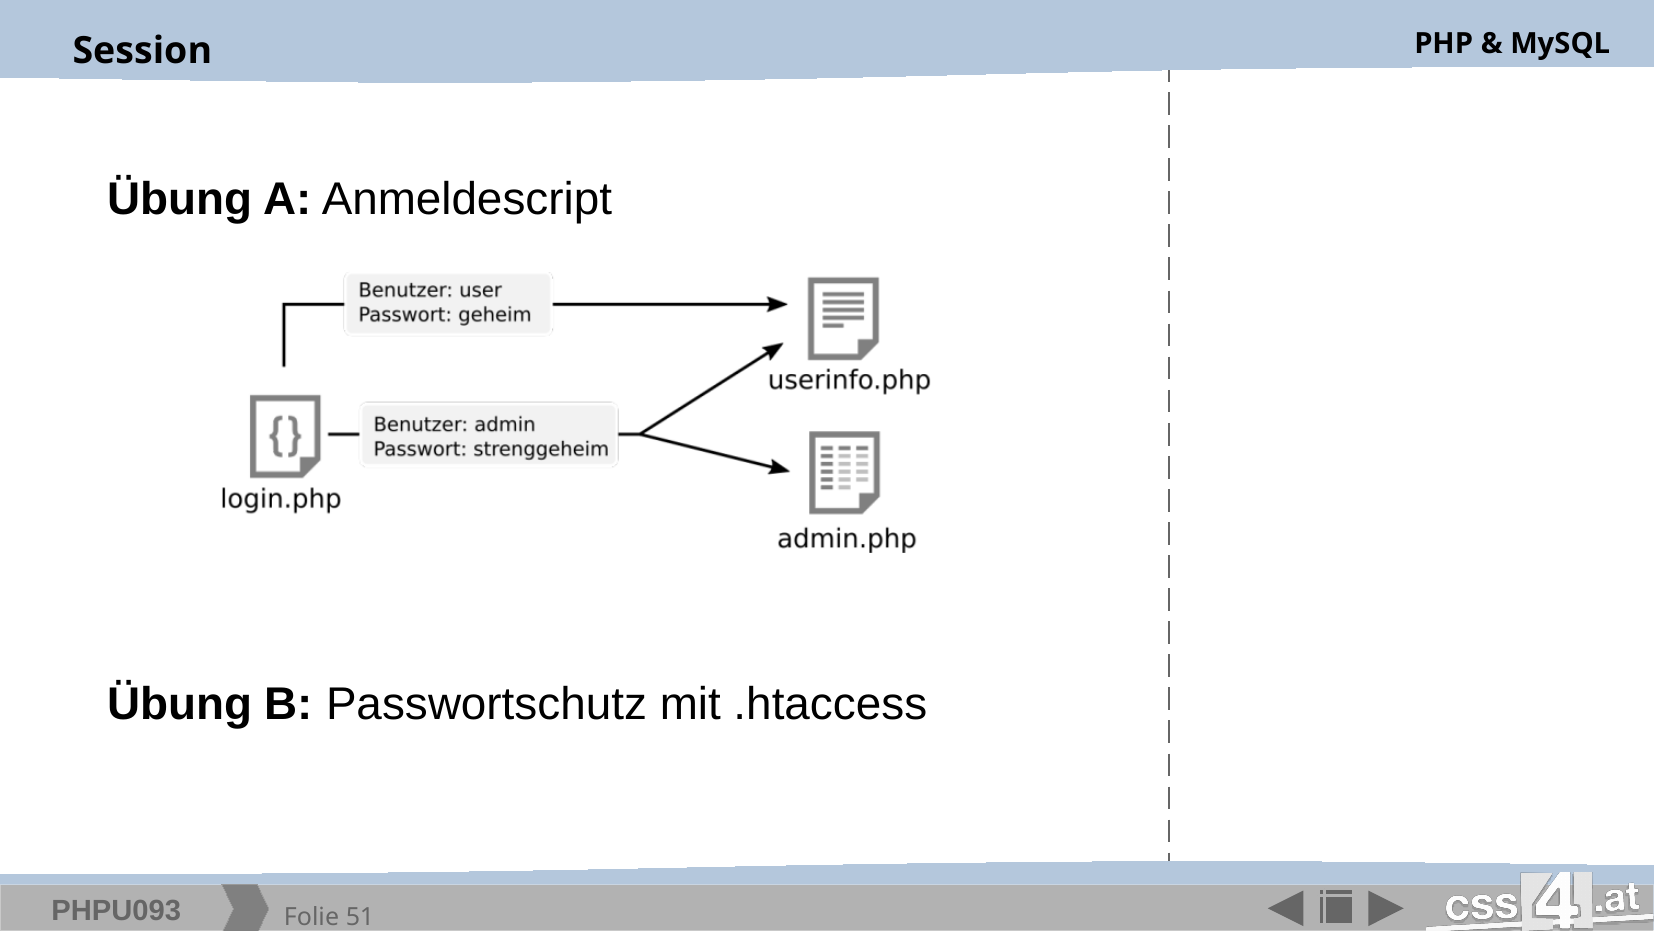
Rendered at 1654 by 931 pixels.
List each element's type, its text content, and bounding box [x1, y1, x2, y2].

text_box Folie <Foliennummer> [269, 891, 542, 931]
picture [203, 259, 957, 565]
text_box Session [57, 16, 416, 69]
text_box PHPU093 [36, 886, 209, 931]
text_box [0, 861, 1654, 931]
text_box [0, 0, 1654, 83]
text_box Übung B: Passwortschutz mit .htaccess [92, 670, 1052, 737]
text_box Übung A: Anmeldescript [92, 165, 1052, 232]
picture [1426, 872, 1654, 931]
text_box PHP & MySQL [1399, 15, 1631, 60]
